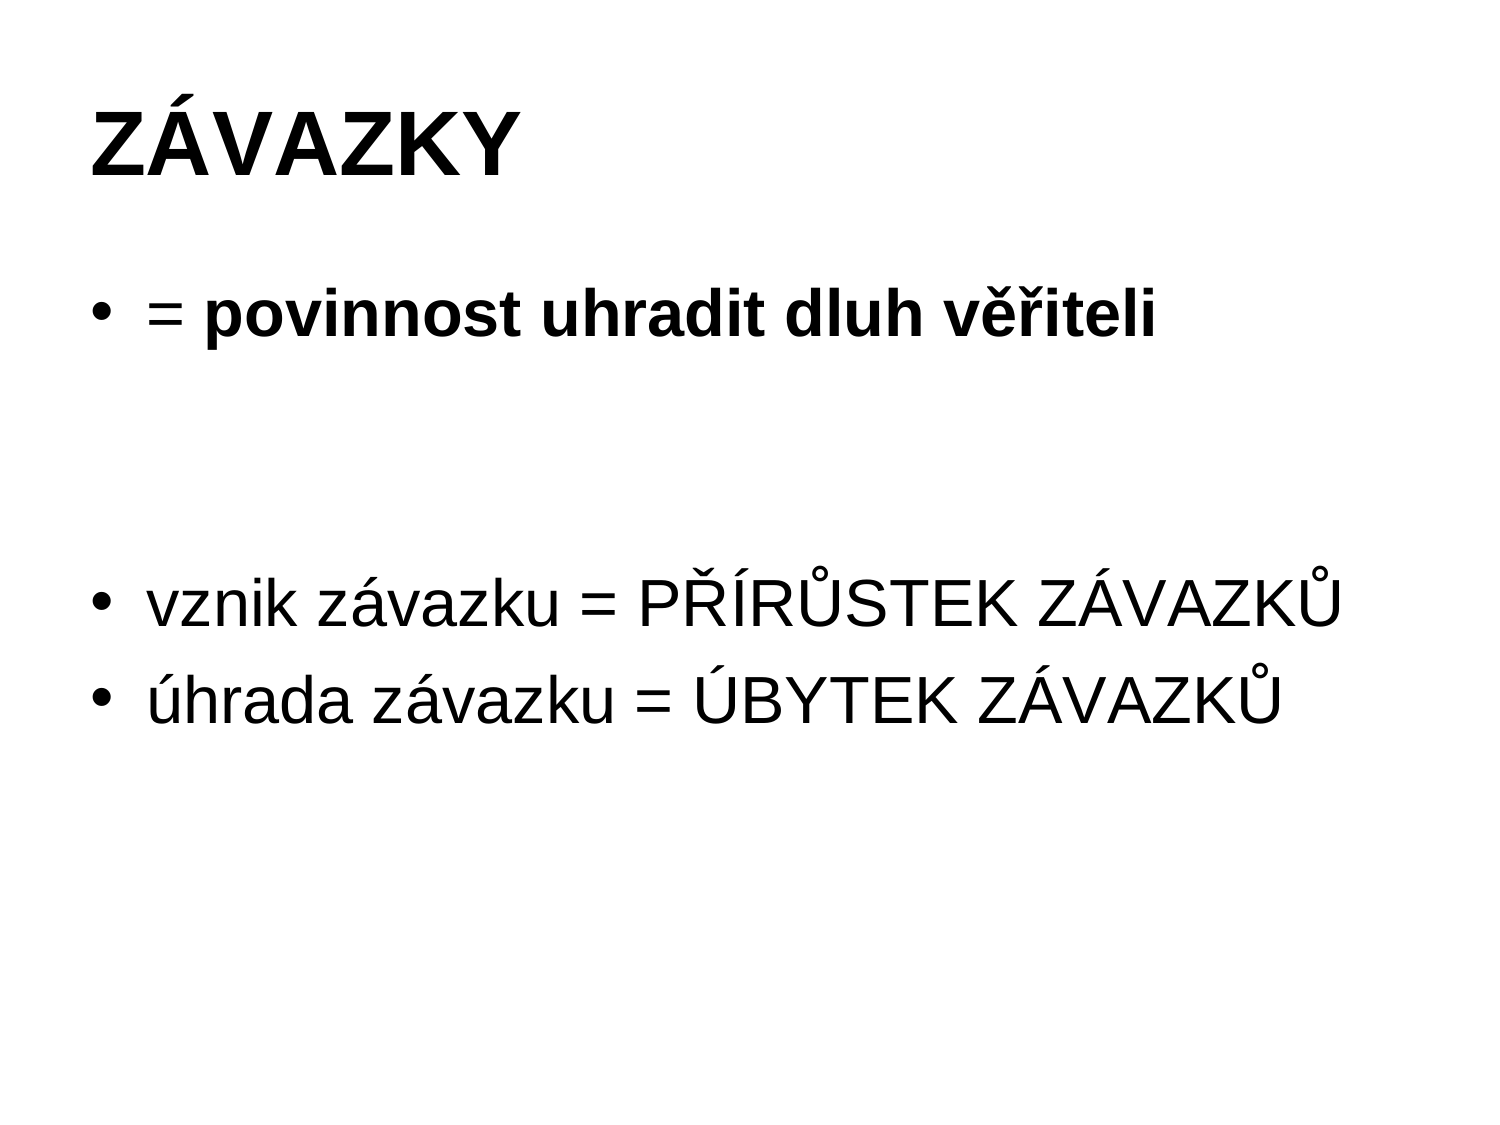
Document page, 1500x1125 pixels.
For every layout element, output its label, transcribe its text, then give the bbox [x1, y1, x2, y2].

list = povinnost uhradit dluh věřiteli vznik závazku = PŘÍRŮSTEK ZÁVAZKŮ úhrada závazku = ÚBYTEK ZÁVAZKŮ [75, 262, 1426, 1006]
title ZÁVAZKY [75, 45, 1426, 233]
